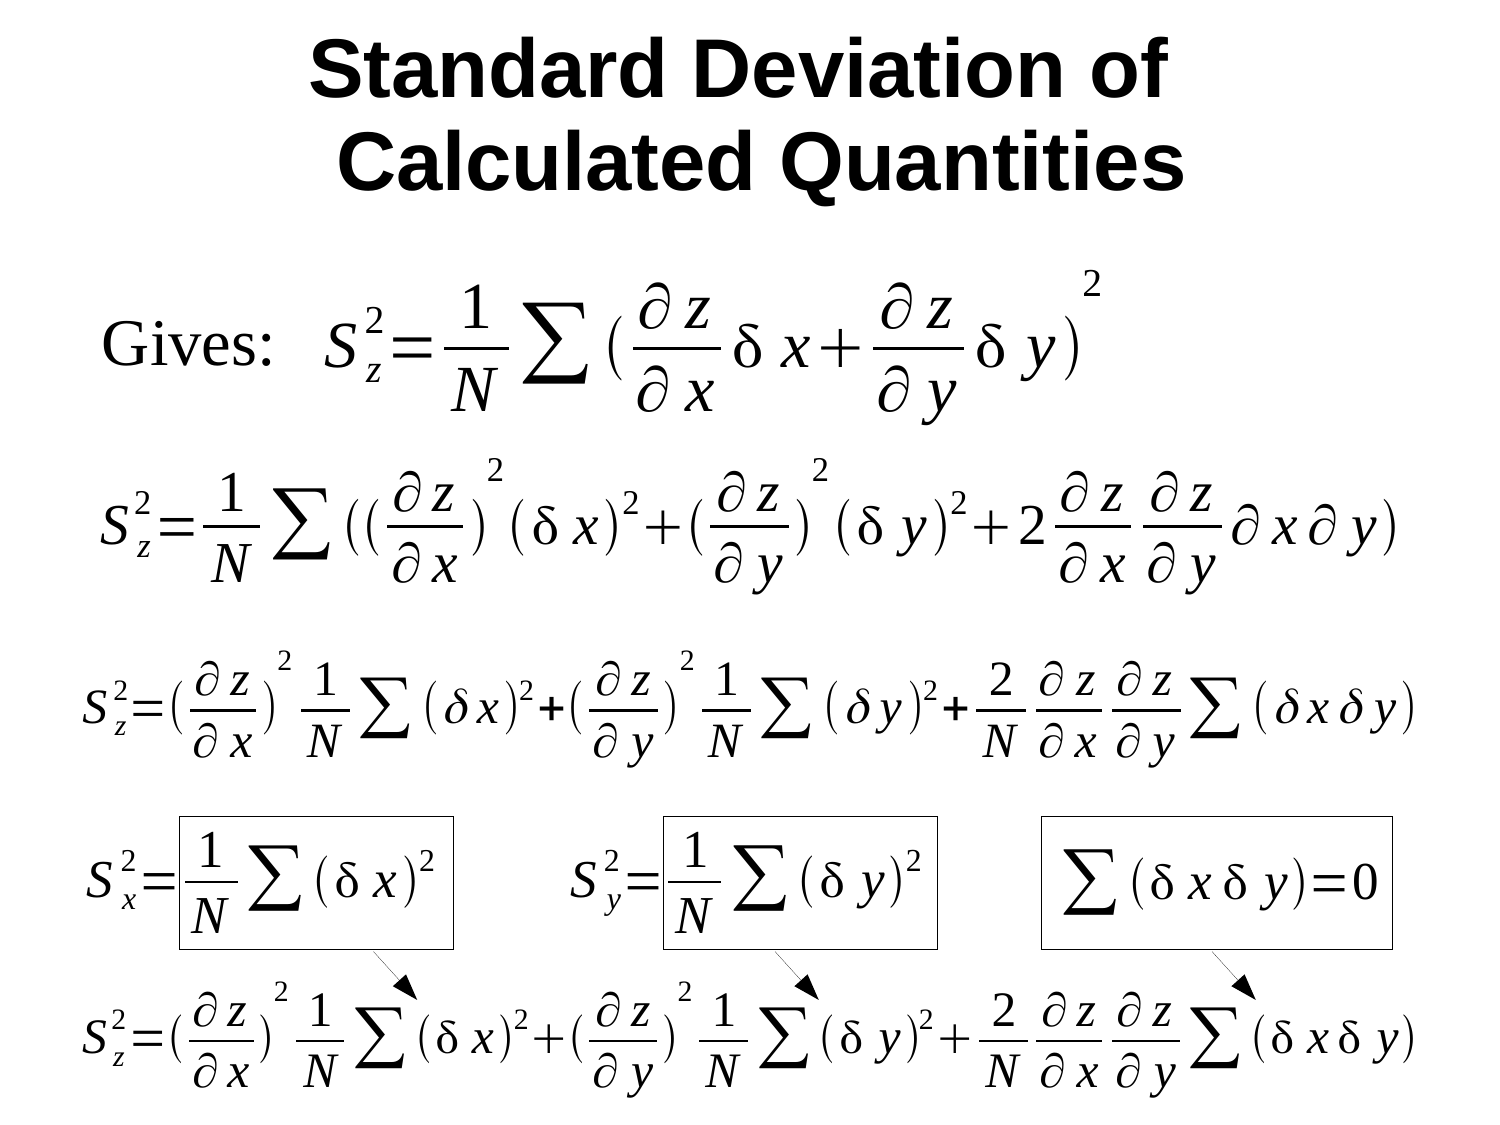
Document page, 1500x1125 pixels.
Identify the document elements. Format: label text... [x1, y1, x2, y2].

chart [79, 819, 179, 946]
chart [91, 450, 1407, 596]
chart [180, 819, 441, 946]
text_box Standard Deviation of Calculated Quantities [0, 22, 1500, 225]
text_box Gives: [101, 306, 305, 389]
chart [74, 644, 1424, 769]
chart [562, 819, 663, 946]
chart [1053, 845, 1386, 919]
chart [314, 260, 1109, 427]
chart [664, 819, 928, 946]
chart [74, 975, 1424, 1099]
